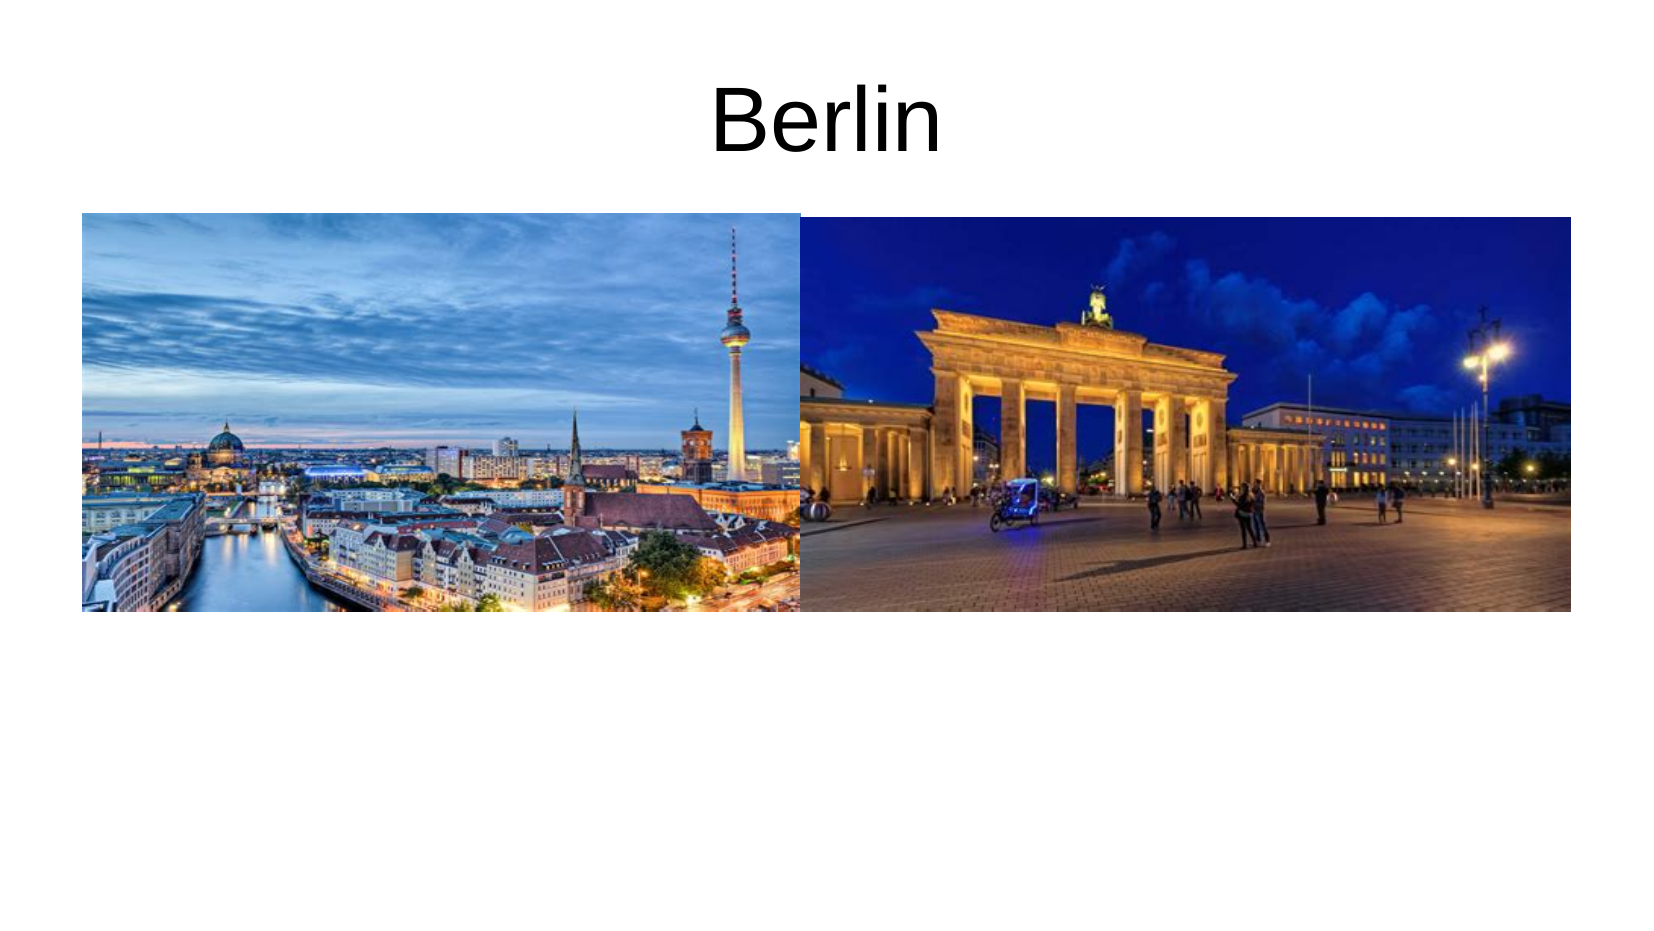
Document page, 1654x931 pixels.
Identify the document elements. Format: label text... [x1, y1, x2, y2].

picture [82, 213, 1571, 612]
title Berlin [82, 37, 1571, 193]
